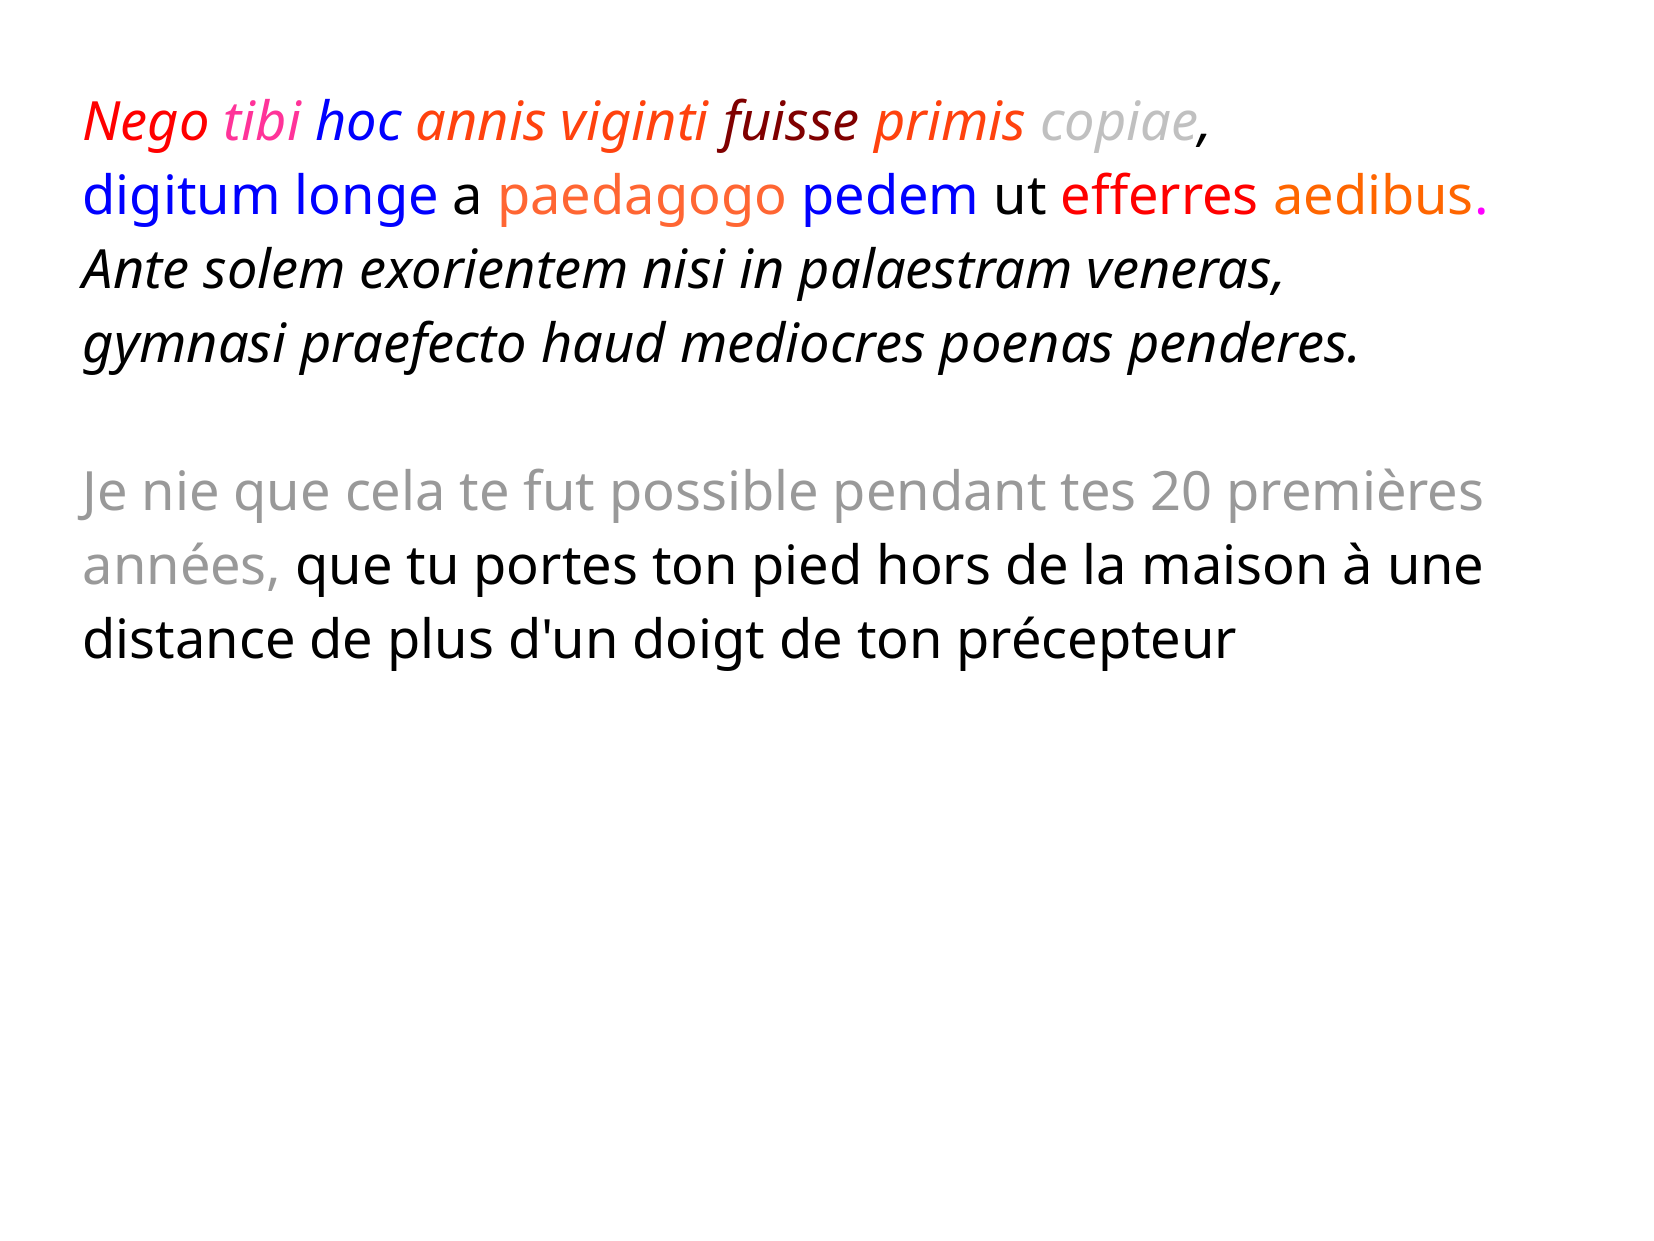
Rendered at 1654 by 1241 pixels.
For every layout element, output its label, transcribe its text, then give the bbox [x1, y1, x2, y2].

list Nego tibi hoc annis viginti fuisse primis copiae, digitum longe a paedagogo pedem ut efferres aedibus. Ante solem exorientem nisi in palaestram veneras, gymnasi praefecto haud mediocres poenas penderes. Je nie que cela te fut possible pendant tes 20 premières années, que tu portes ton pied hors de la maison à une distance de plus d'un doigt de ton précepteur [82, 82, 1571, 1109]
